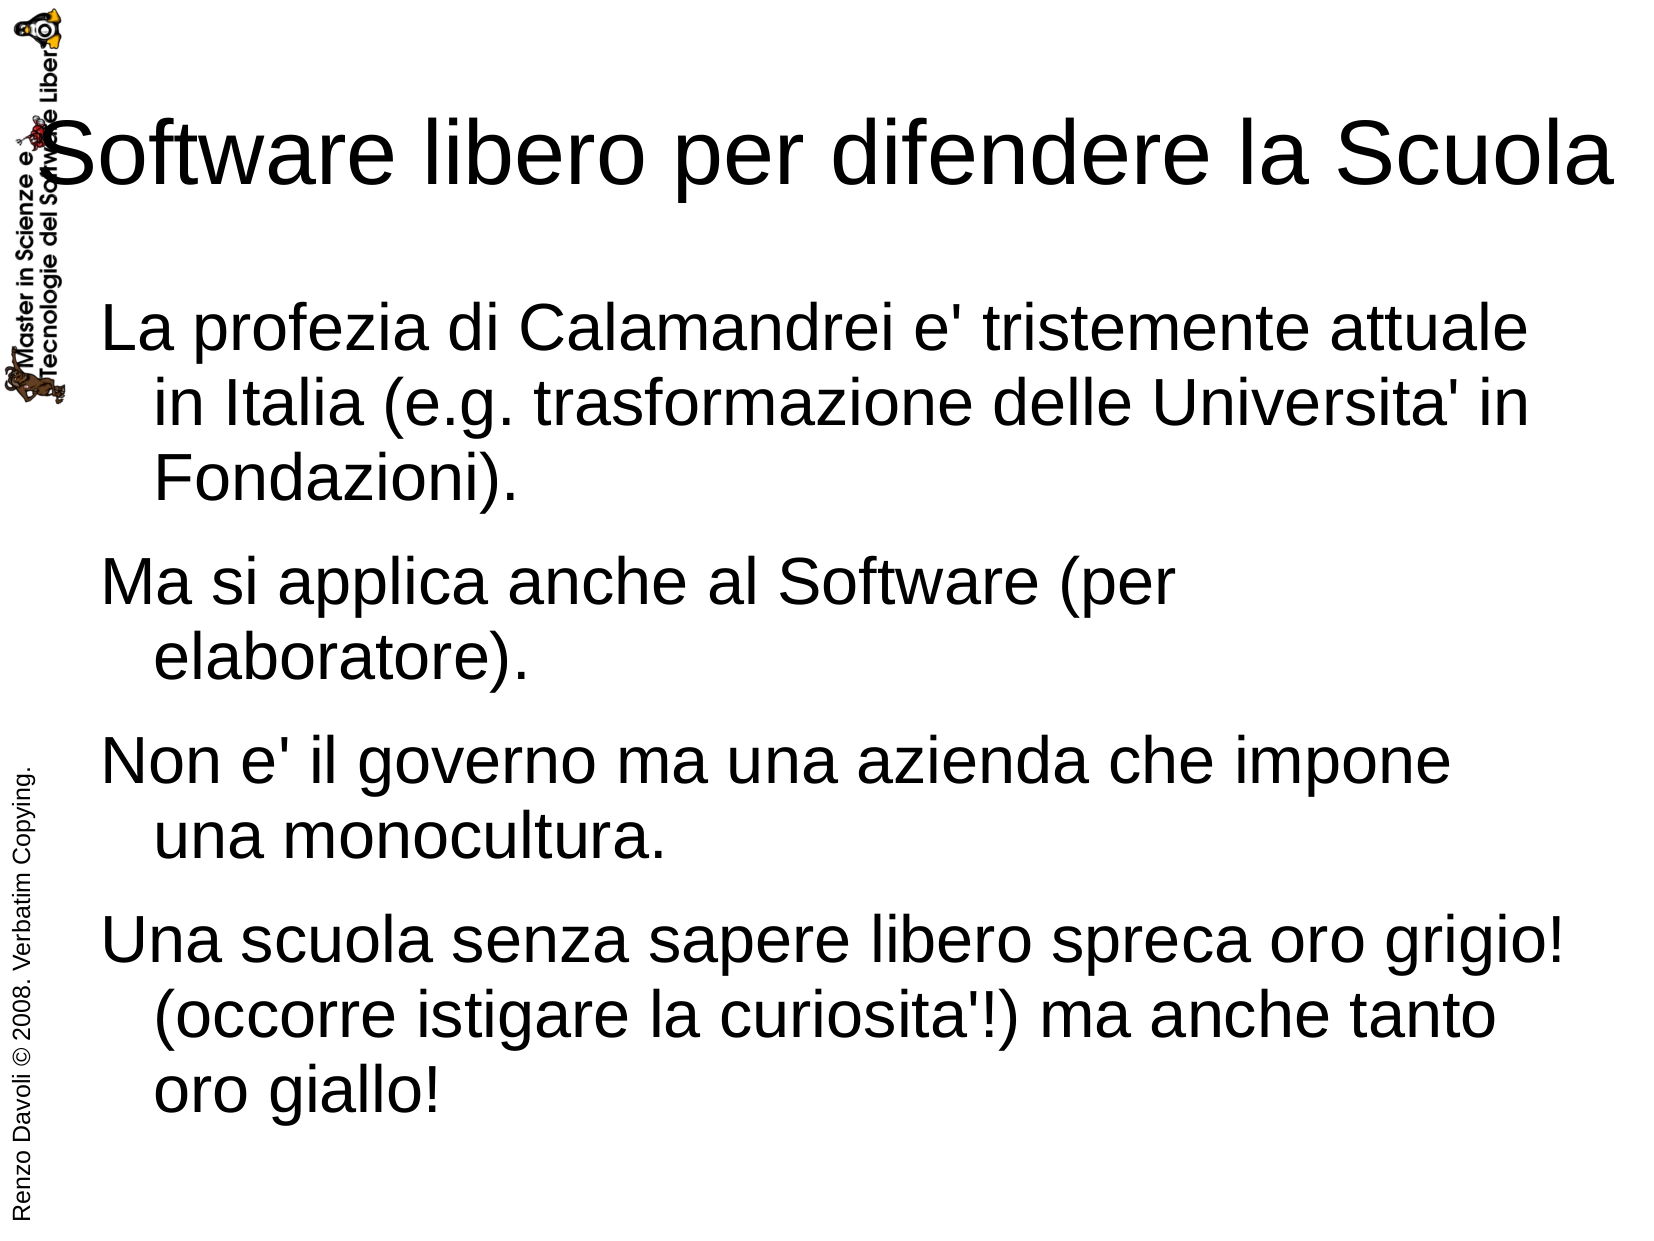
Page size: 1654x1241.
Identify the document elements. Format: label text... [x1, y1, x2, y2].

title Software libero per difendere la Scuola [0, 56, 1654, 250]
picture [1, 250, 69, 413]
picture [1, 2, 69, 56]
list La profezia di Calamandrei e' tristemente attuale in Italia (e.g. trasformazione delle Universita' in Fondazioni). Ma si applica anche al Software (per elaboratore). Non e' il governo ma una azienda che impone una monocultura. Una scuola senza sapere libero spreca oro grigio! (occorre istigare la curiosita'!) ma anche tanto oro giallo! [82, 290, 1571, 1127]
